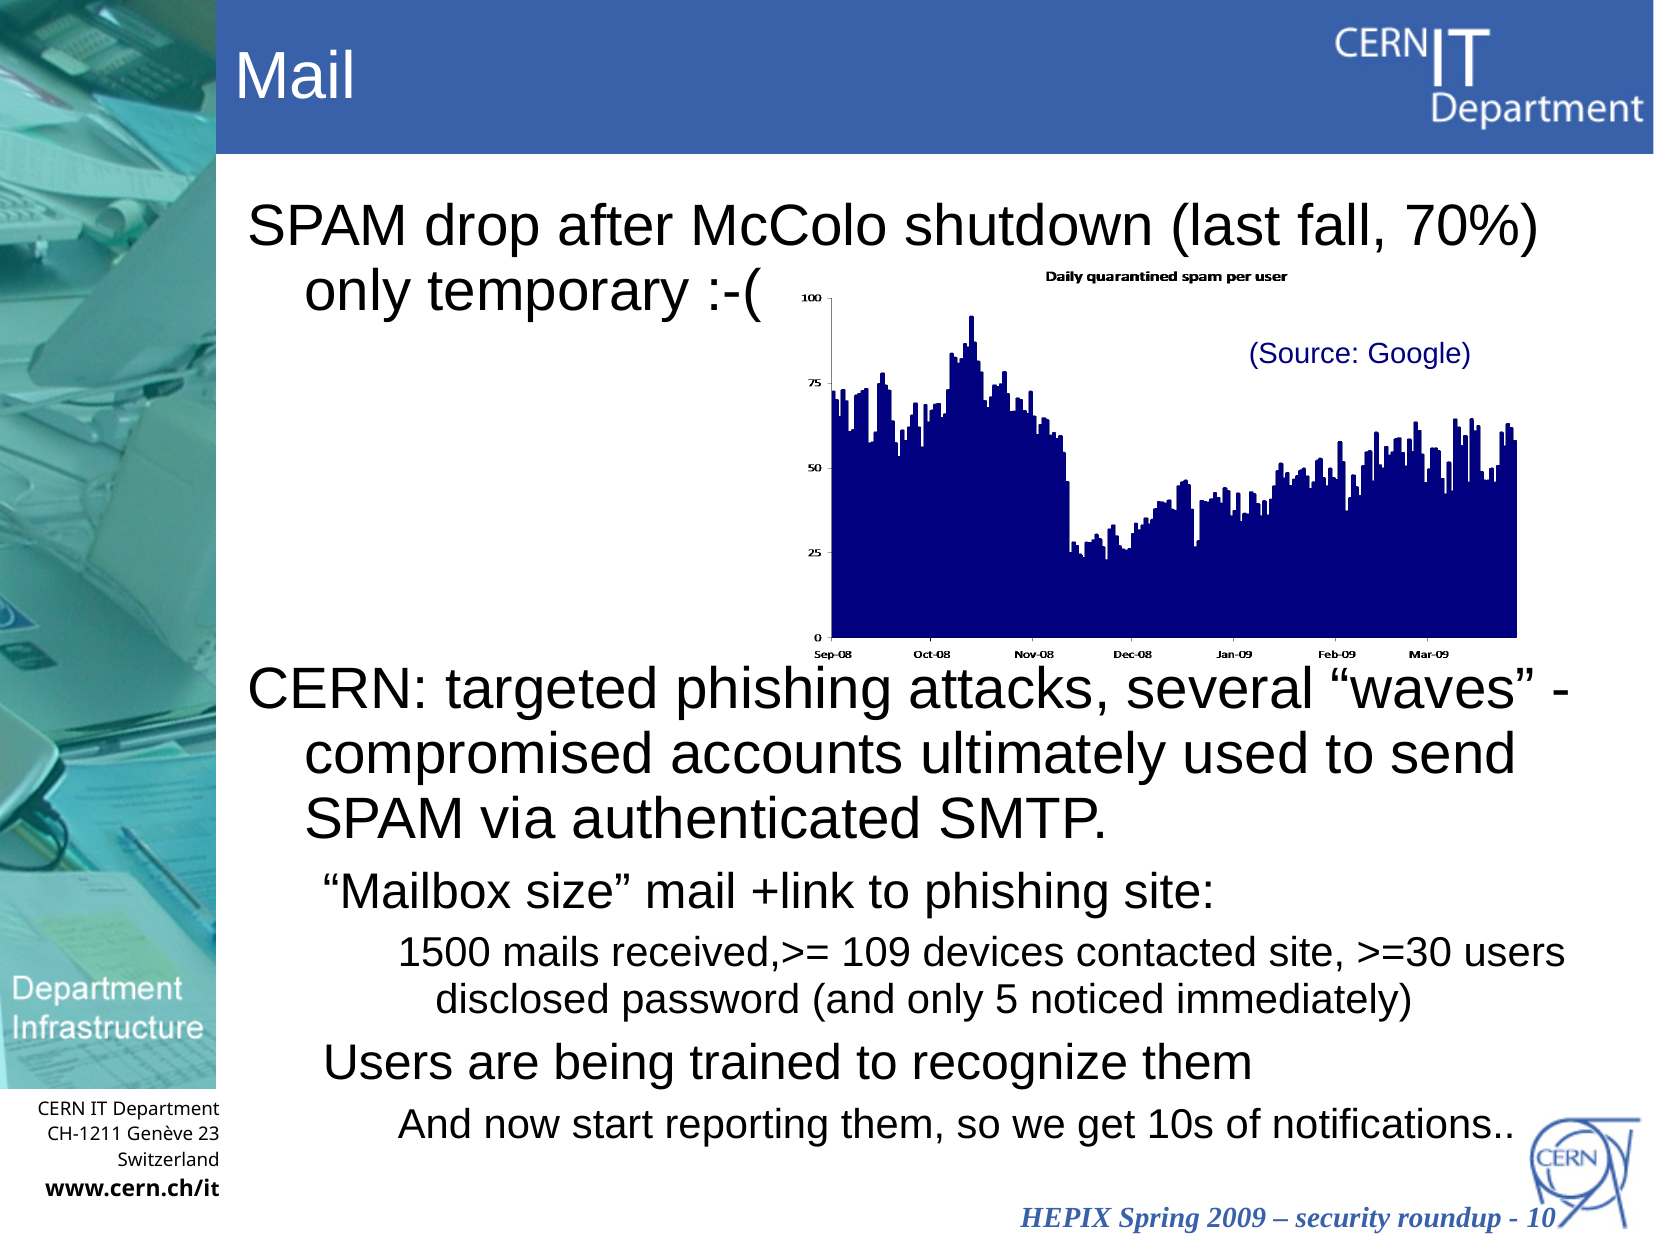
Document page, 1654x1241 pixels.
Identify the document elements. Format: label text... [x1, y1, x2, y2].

picture [216, 0, 1654, 154]
list SPAM drop after McColo shutdown (last fall, 70%) only temporary :-( CERN: targeted phishing attacks, several “waves” - compromised accounts ultimately used to send SPAM via authenticated SMTP. “Mailbox size” mail +link to phishing site: 1500 mails received,>= 109 devices contacted site, >=30 users disclosed password (and only 5 noticed immediately) Users are being trained to recognize them And now start reporting them, so we get 10s of notifications.. [247, 192, 1613, 1163]
picture [787, 251, 1546, 676]
picture [1529, 1116, 1642, 1229]
picture [1529, 1211, 1533, 1226]
title Mail [234, 0, 1241, 151]
